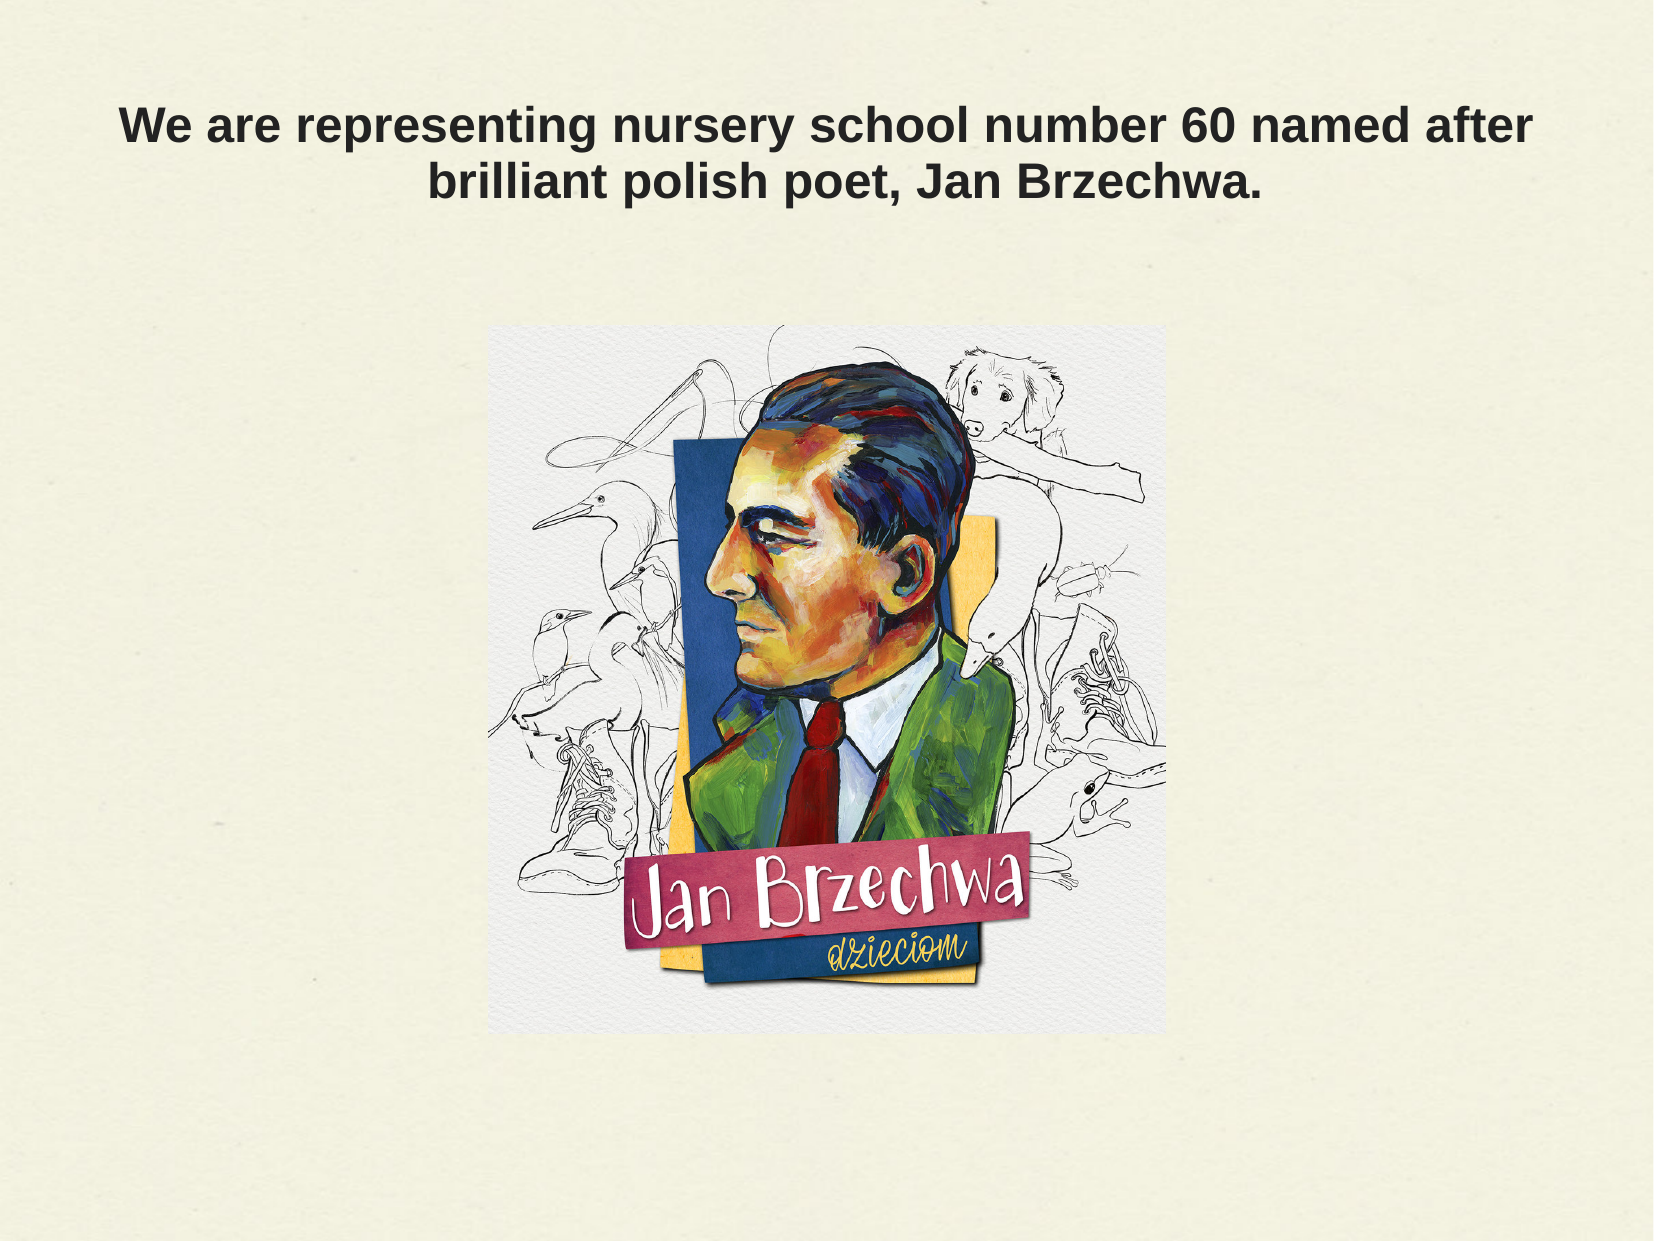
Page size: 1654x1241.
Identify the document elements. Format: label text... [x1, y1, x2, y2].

picture [0, 0, 1654, 1241]
title We are representing nursery school number 60 named after brilliant polish poet, Jan Brzechwa. [82, 49, 1571, 257]
